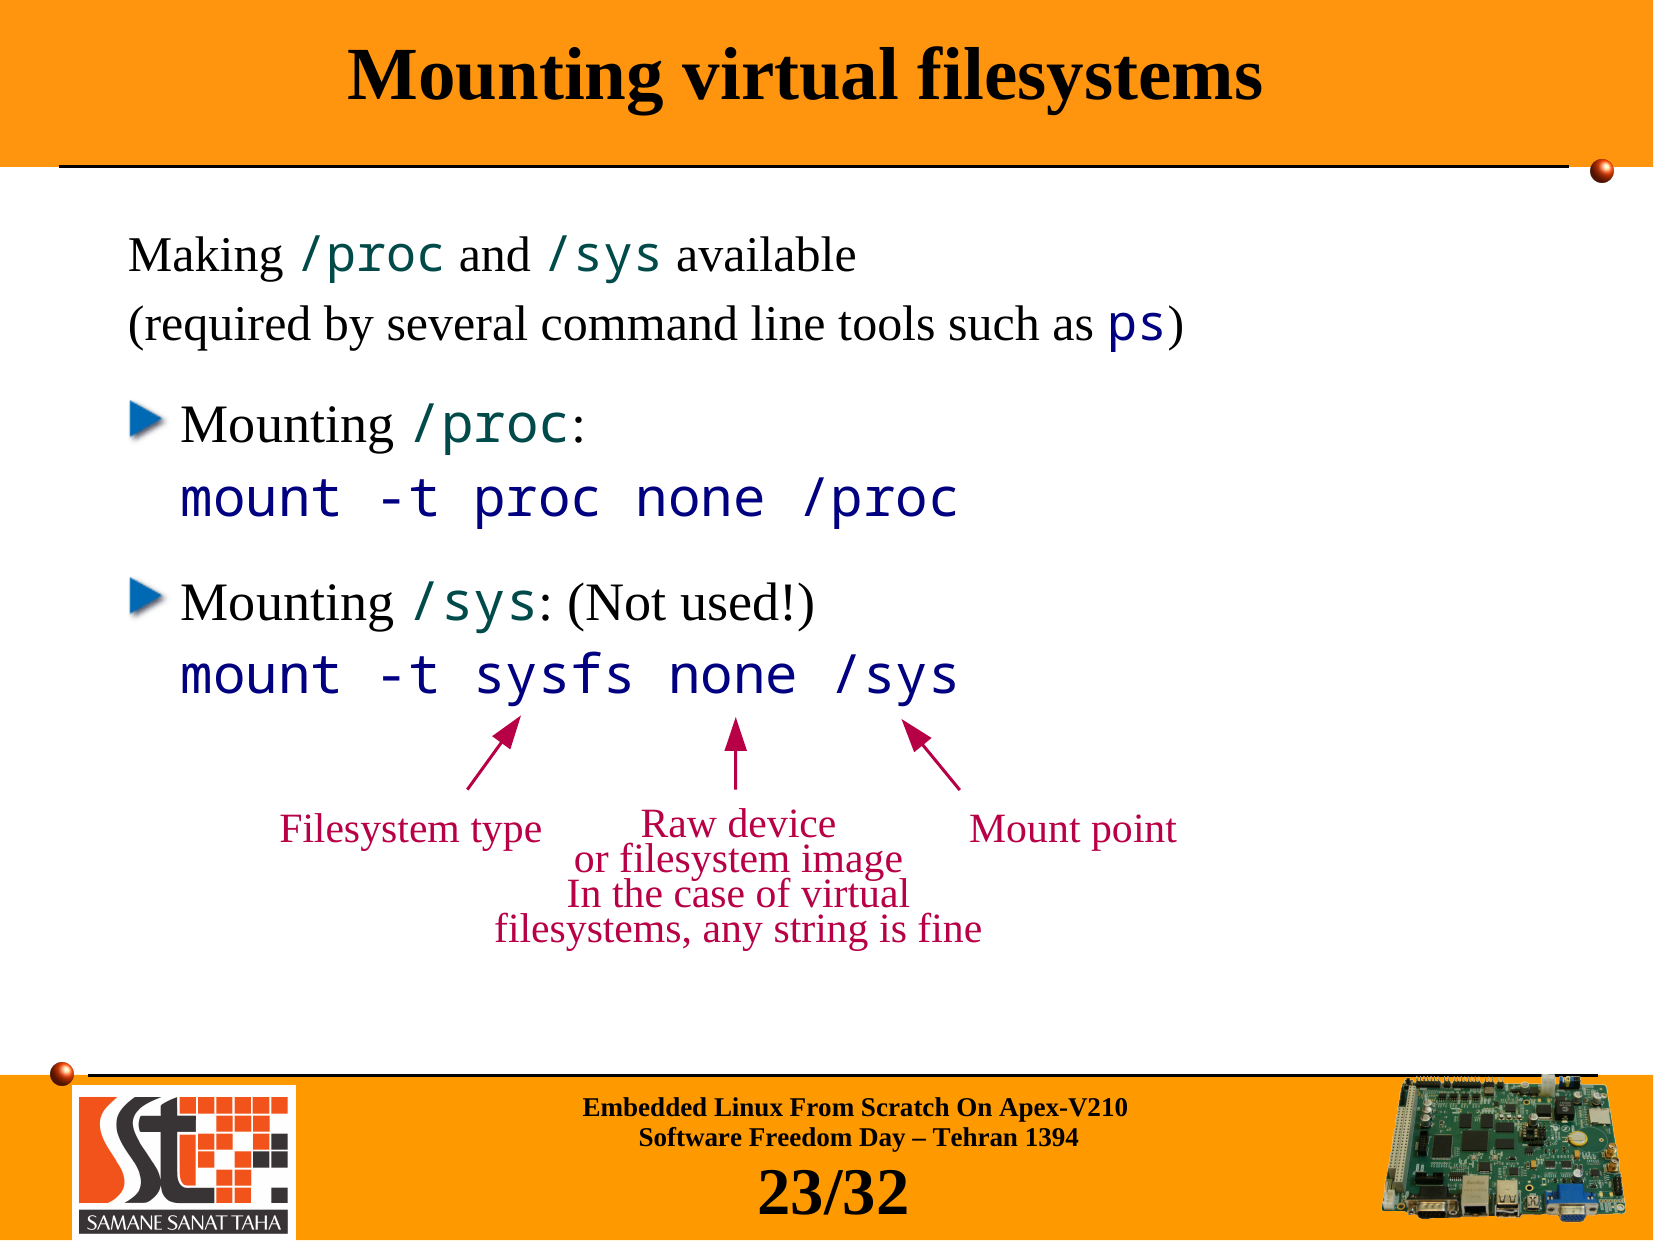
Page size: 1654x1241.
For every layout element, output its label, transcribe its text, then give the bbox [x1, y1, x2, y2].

title Mounting virtual filesystems [60, 12, 1551, 138]
list Making /proc and /sys available (required by several command line tools such as ps) Mounting /proc: mount -t proc none /proc Mounting /sys: (Not used!) mount -t sysfs none /sys [109, 218, 1522, 1069]
picture [72, 1085, 296, 1241]
text_box Raw device or filesystem image In the case of virtual filesystems, any string is fine [494, 810, 984, 998]
text_box Mount point [969, 805, 1178, 864]
picture [1371, 1074, 1626, 1236]
text_box Filesystem type [279, 805, 543, 864]
